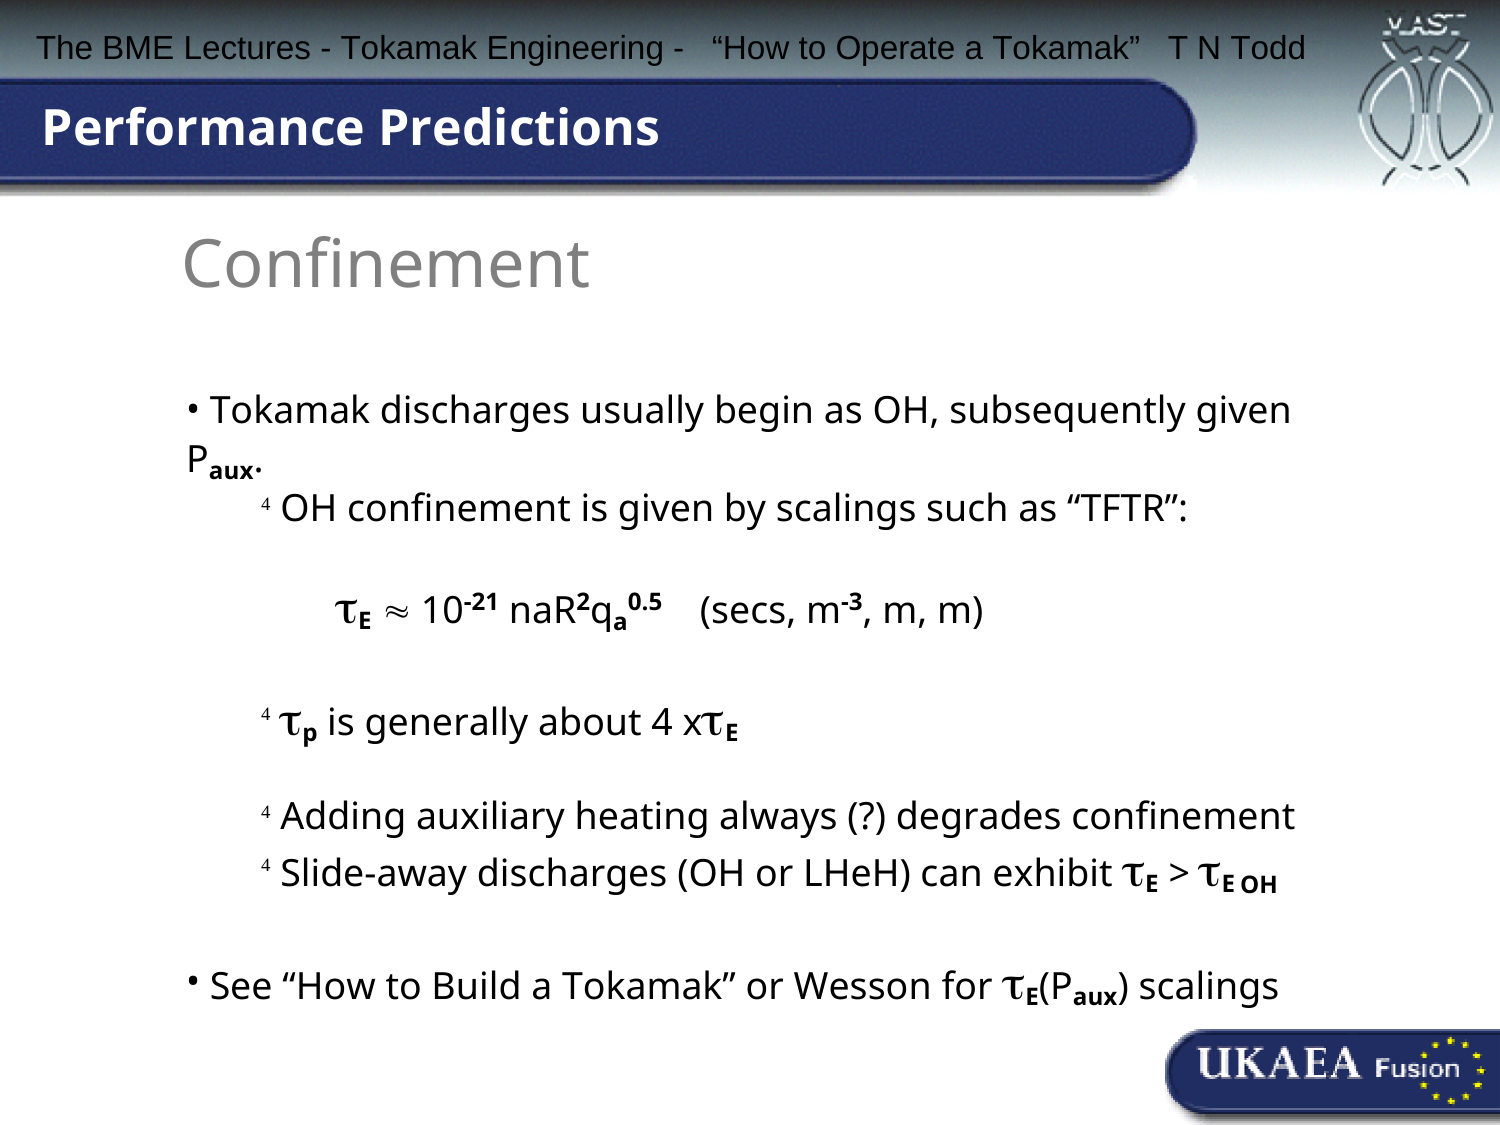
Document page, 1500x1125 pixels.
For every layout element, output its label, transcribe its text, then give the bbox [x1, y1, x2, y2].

picture [0, 0, 1500, 202]
picture [1165, 1029, 1500, 1125]
text_box Tokamak discharges usually begin as OH, subsequently given Paux. OH confinement is given by scalings such as “TFTR”: E  10-21 naR2qa0.5 (secs, m-3, m, m) p is generally about 4 xE Adding auxiliary heating always (?) degrades confinement Slide-away discharges (OH or LHeH) can exhibit E > E OH See “How to Build a Tokamak” or Wesson for E(Paux) scalings [171, 378, 1349, 1019]
text_box Confinement [167, 212, 606, 309]
text_box Performance Predictions [26, 88, 676, 164]
text_box The BME Lectures - Tokamak Engineering - “How to Operate a Tokamak” T N Todd [0, 18, 1323, 60]
